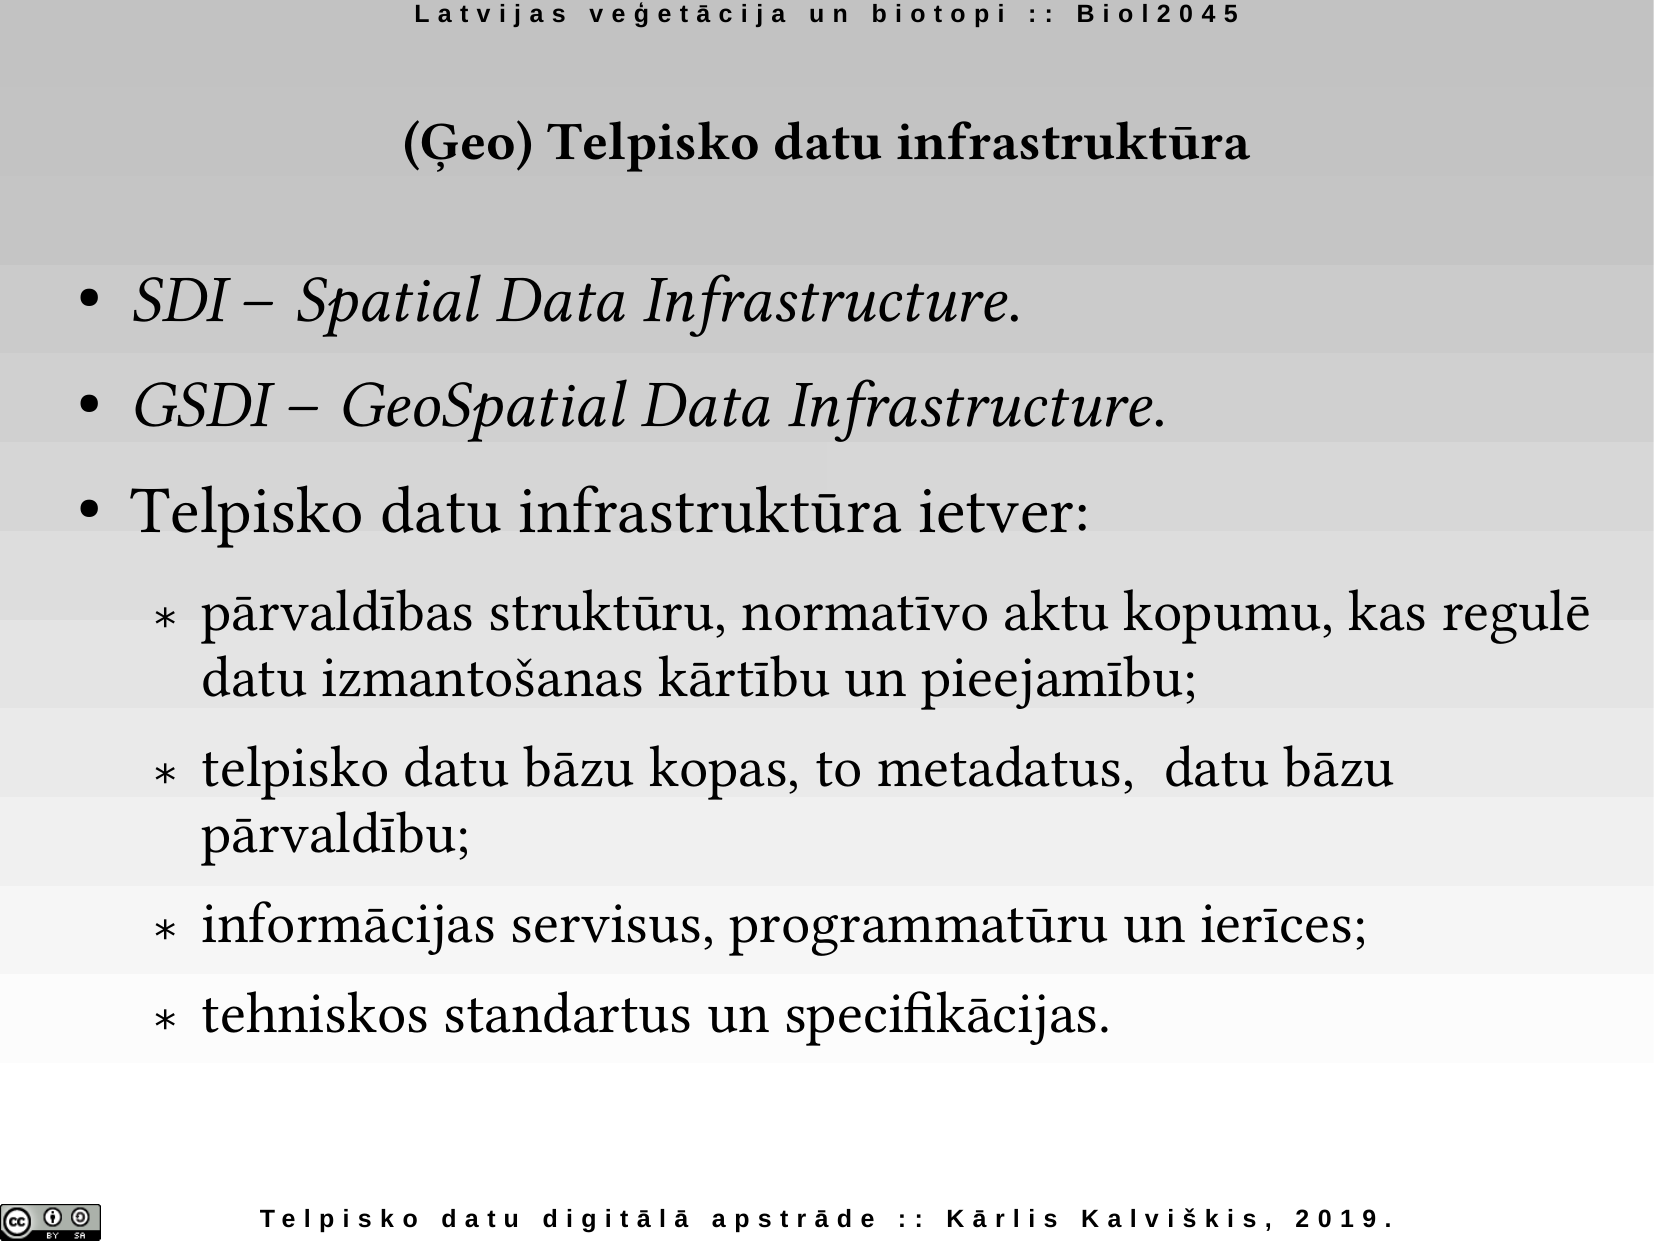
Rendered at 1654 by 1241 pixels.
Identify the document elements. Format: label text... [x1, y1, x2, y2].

list SDI – Spatial Data Infrastructure. GSDI – GeoSpatial Data Infrastructure. Telpisko datu infrastruktūra ietver: pārvaldības struktūru, normatīvo aktu kopumu, kas regulē datu izmantošanas kārtību un pieejamību; telpisko datu bāzu kopas, to metadatus, datu bāzu pārvaldību; informācijas servisus, programmatūru un ierīces; tehniskos standartus un specifikācijas. [59, 261, 1596, 1047]
picture [0, 0, 1654, 1241]
title (Ģeo) Telpisko datu infrastruktūra [59, 37, 1596, 246]
